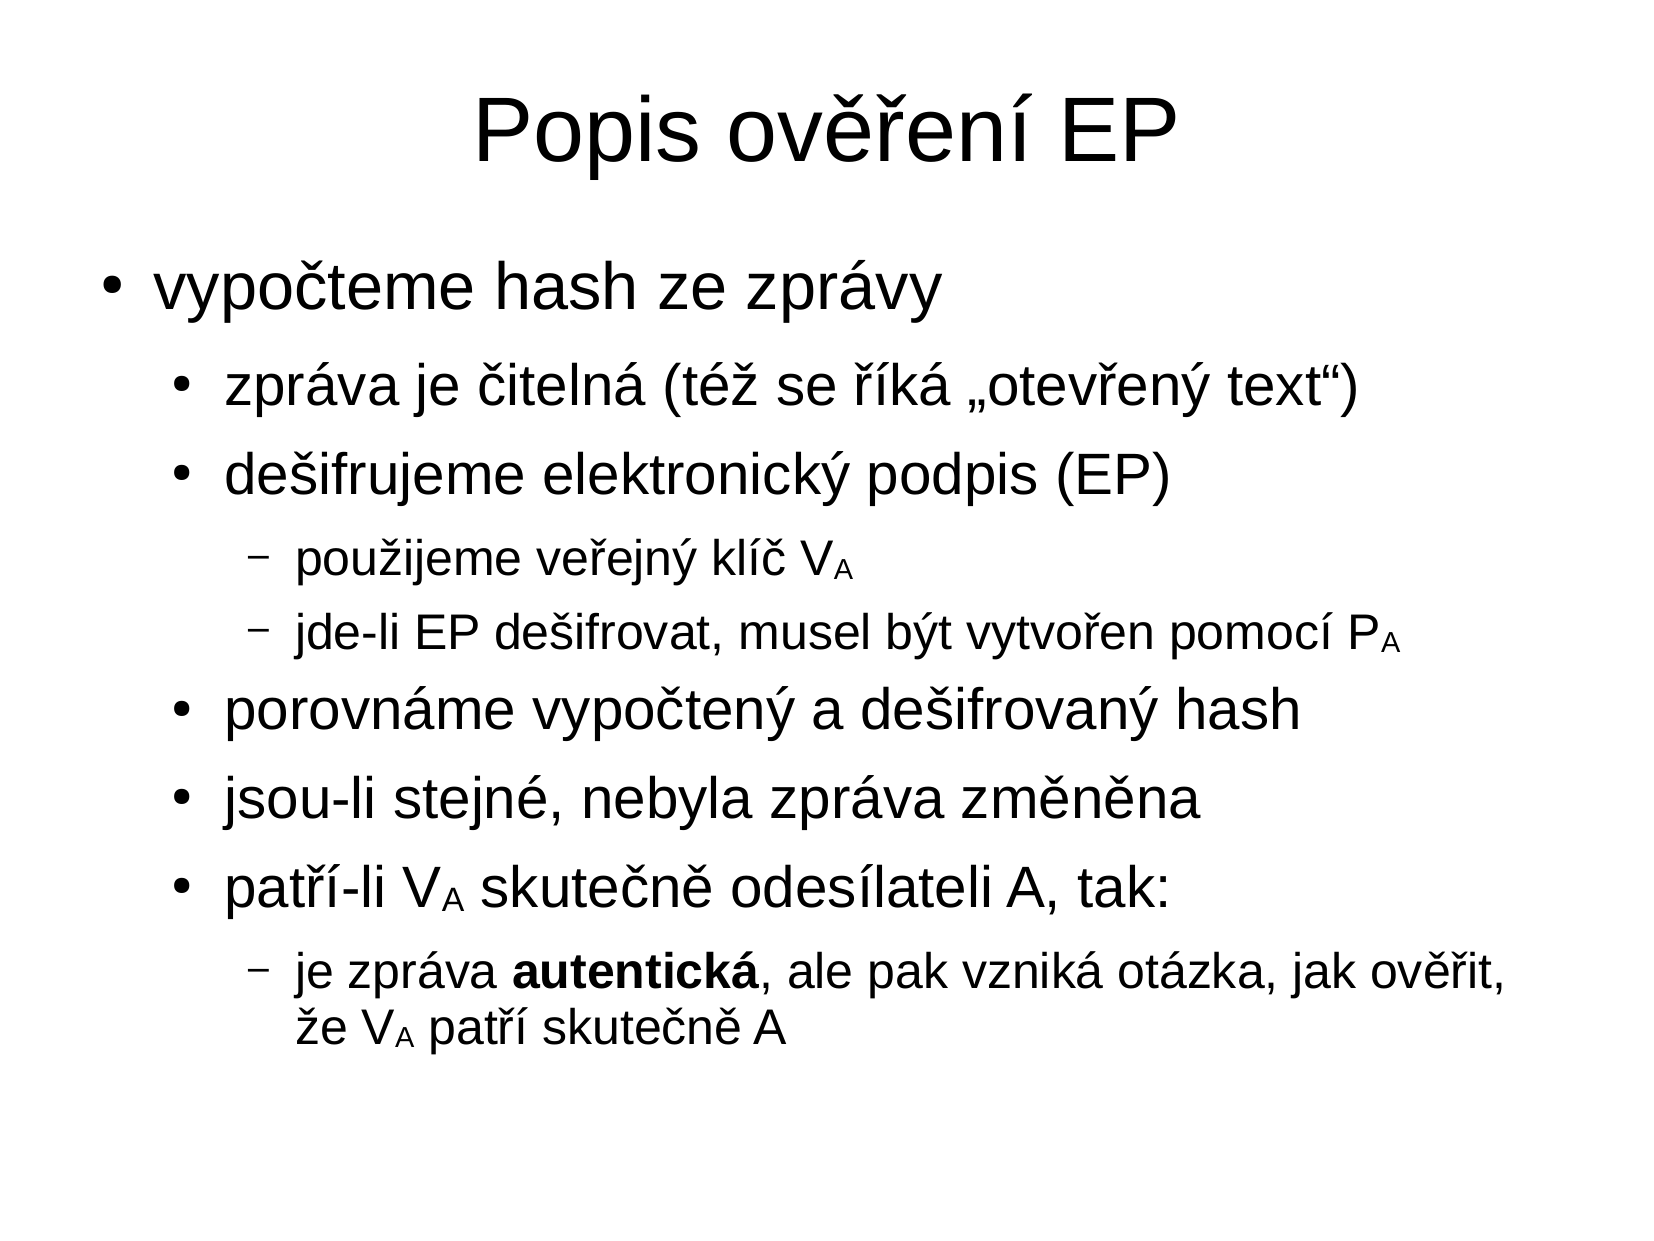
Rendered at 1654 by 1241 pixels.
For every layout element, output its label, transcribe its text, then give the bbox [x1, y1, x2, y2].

list vypočteme hash ze zprávy zpráva je čitelná (též se říká „otevřený text“) dešifrujeme elektronický podpis (EP) použijeme veřejný klíč VA jde-li EP dešifrovat, musel být vytvořen pomocí PA porovnáme vypočtený a dešifrovaný hash jsou-li stejné, nebyla zpráva změněna patří-li VA skutečně odesílateli A, tak: je zpráva autentická, ale pak vzniká otázka, jak ověřit, že VA patří skutečně A [82, 248, 1571, 1124]
title Popis ověření EP [82, 25, 1571, 233]
